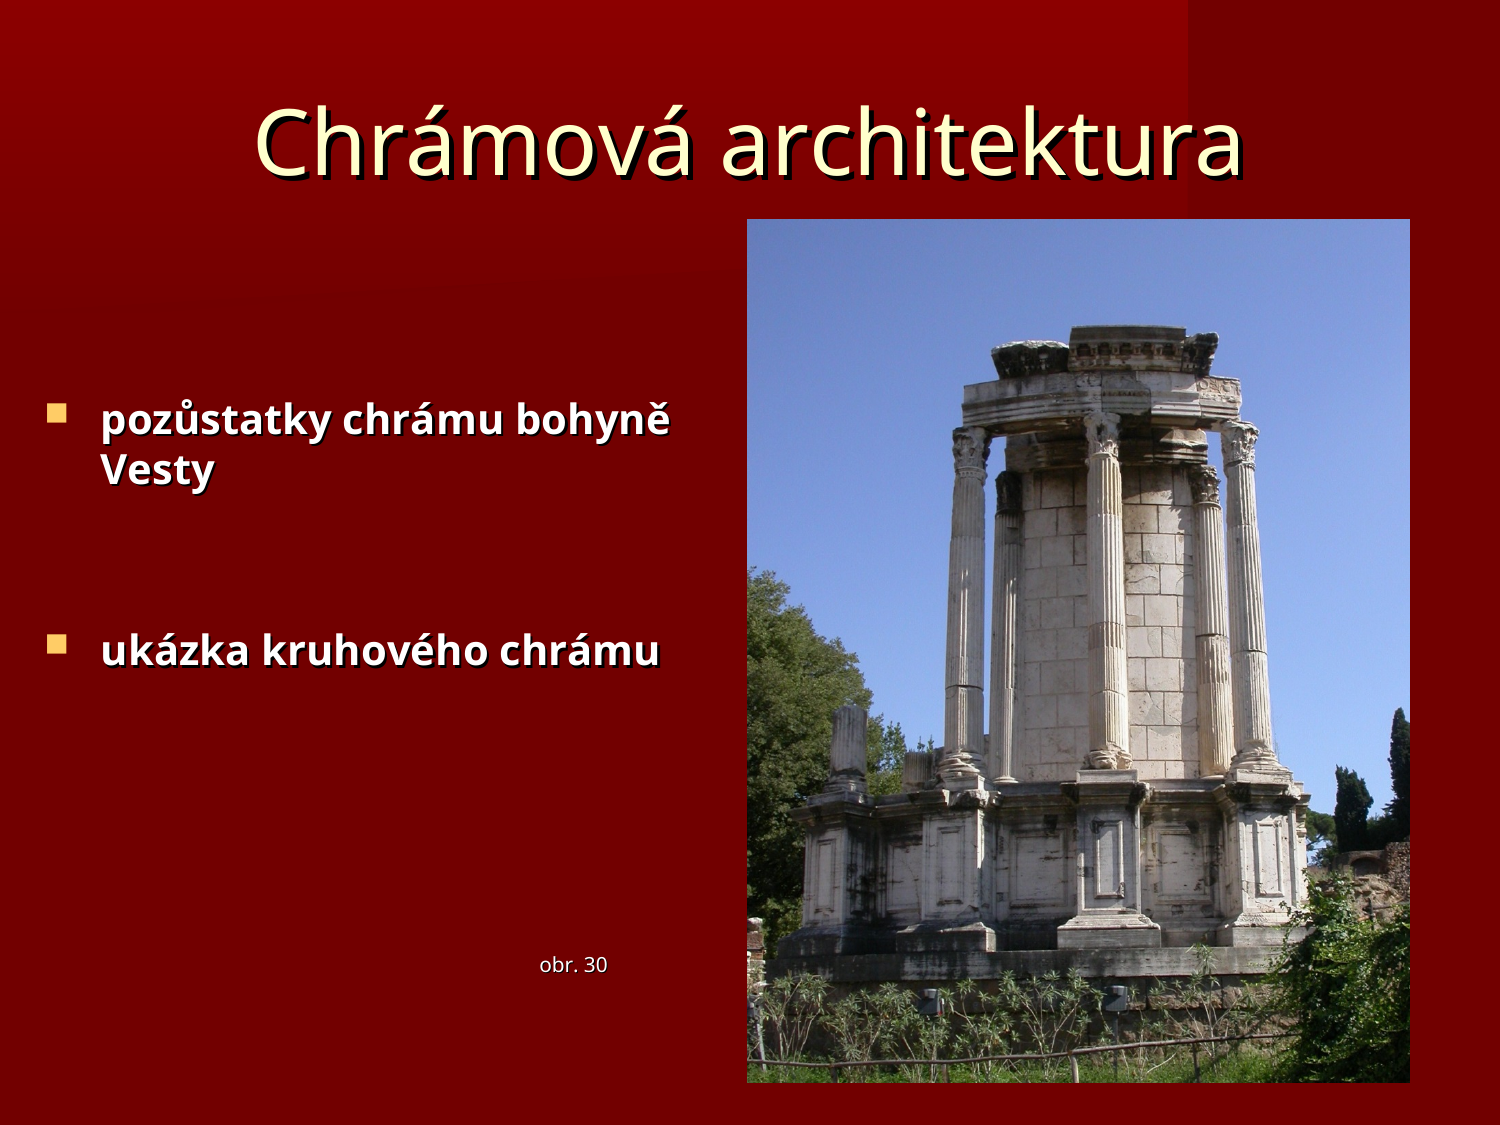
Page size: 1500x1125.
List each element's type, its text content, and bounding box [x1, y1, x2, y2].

list pozůstatky chrámu bohyně Vesty ukázka kruhového chrámu obr. 30 [29, 385, 727, 1000]
text_box [747, 220, 1410, 1083]
title Chrámová architektura [75, 45, 1426, 233]
